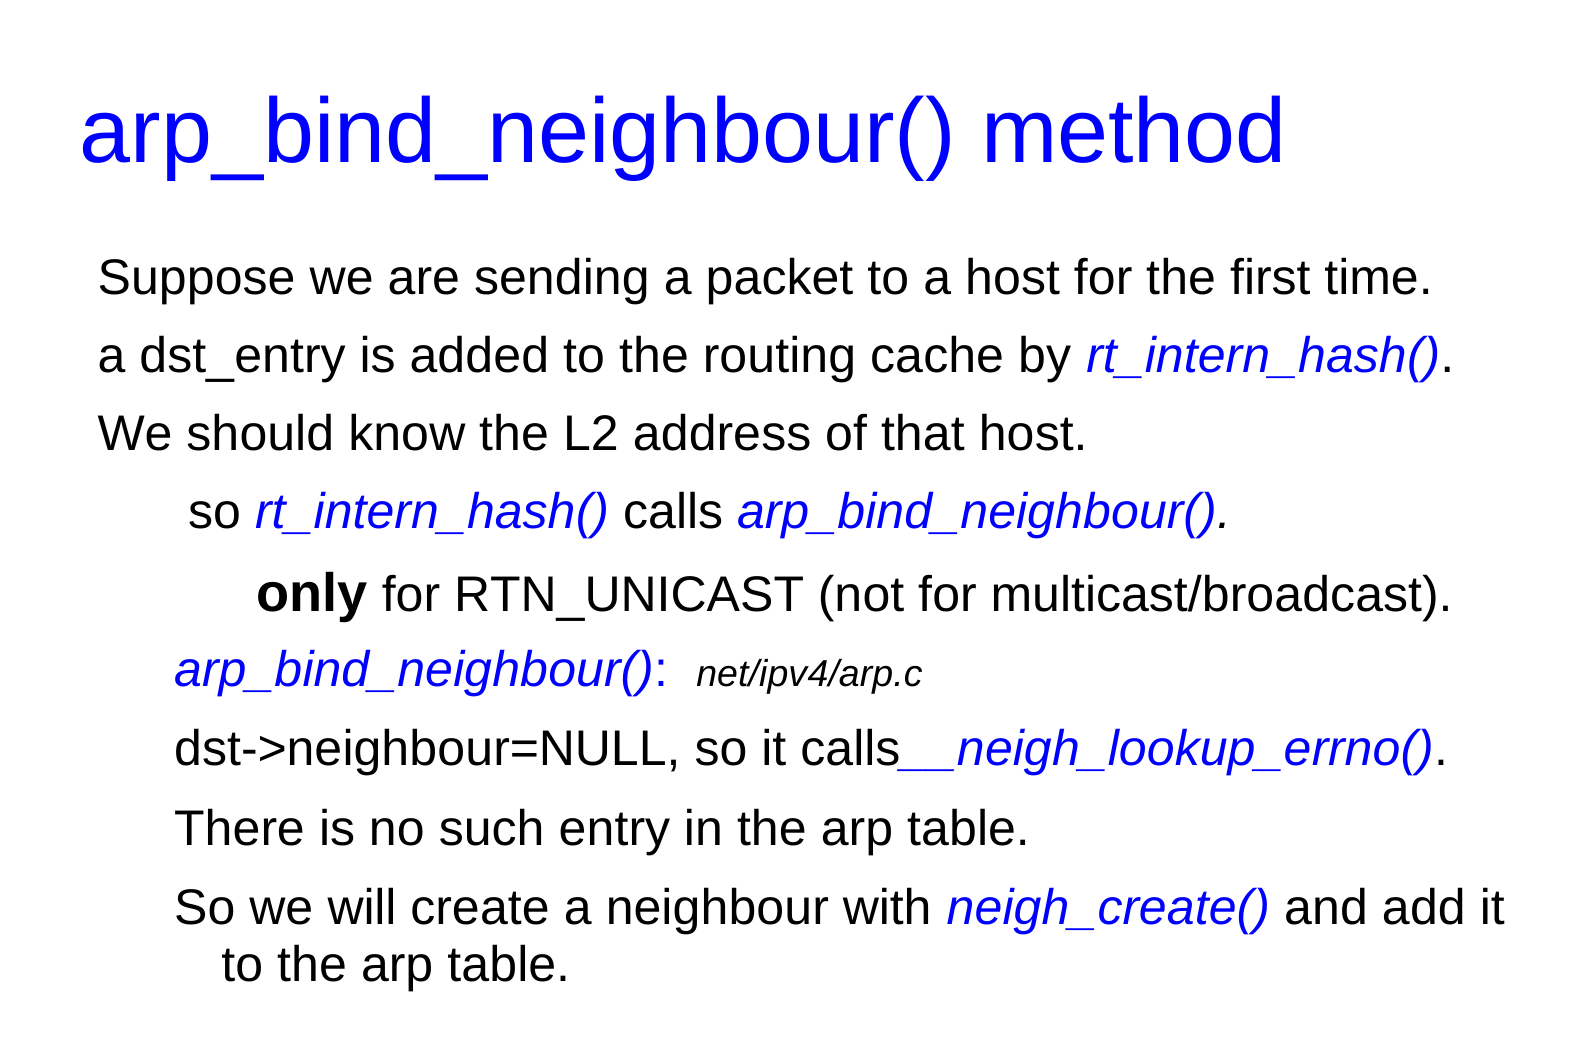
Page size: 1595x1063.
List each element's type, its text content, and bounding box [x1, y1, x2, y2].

list Suppose we are sending a packet to a host for the first time. a dst_entry is added to the routing cache by rt_intern_hash(). We should know the L2 address of that host. so rt_intern_hash() calls arp_bind_neighbour(). only for RTN_UNICAST (not for multicast/broadcast). arp_bind_neighbour(): net/ipv4/arp.c dst->neighbour=NULL, so it calls__neigh_lookup_errno(). There is no such entry in the arp table. So we will create a neighbour with neigh_create() and add it to the arp table. [79, 248, 1515, 1063]
title arp_bind_neighbour() method [79, 49, 1515, 213]
